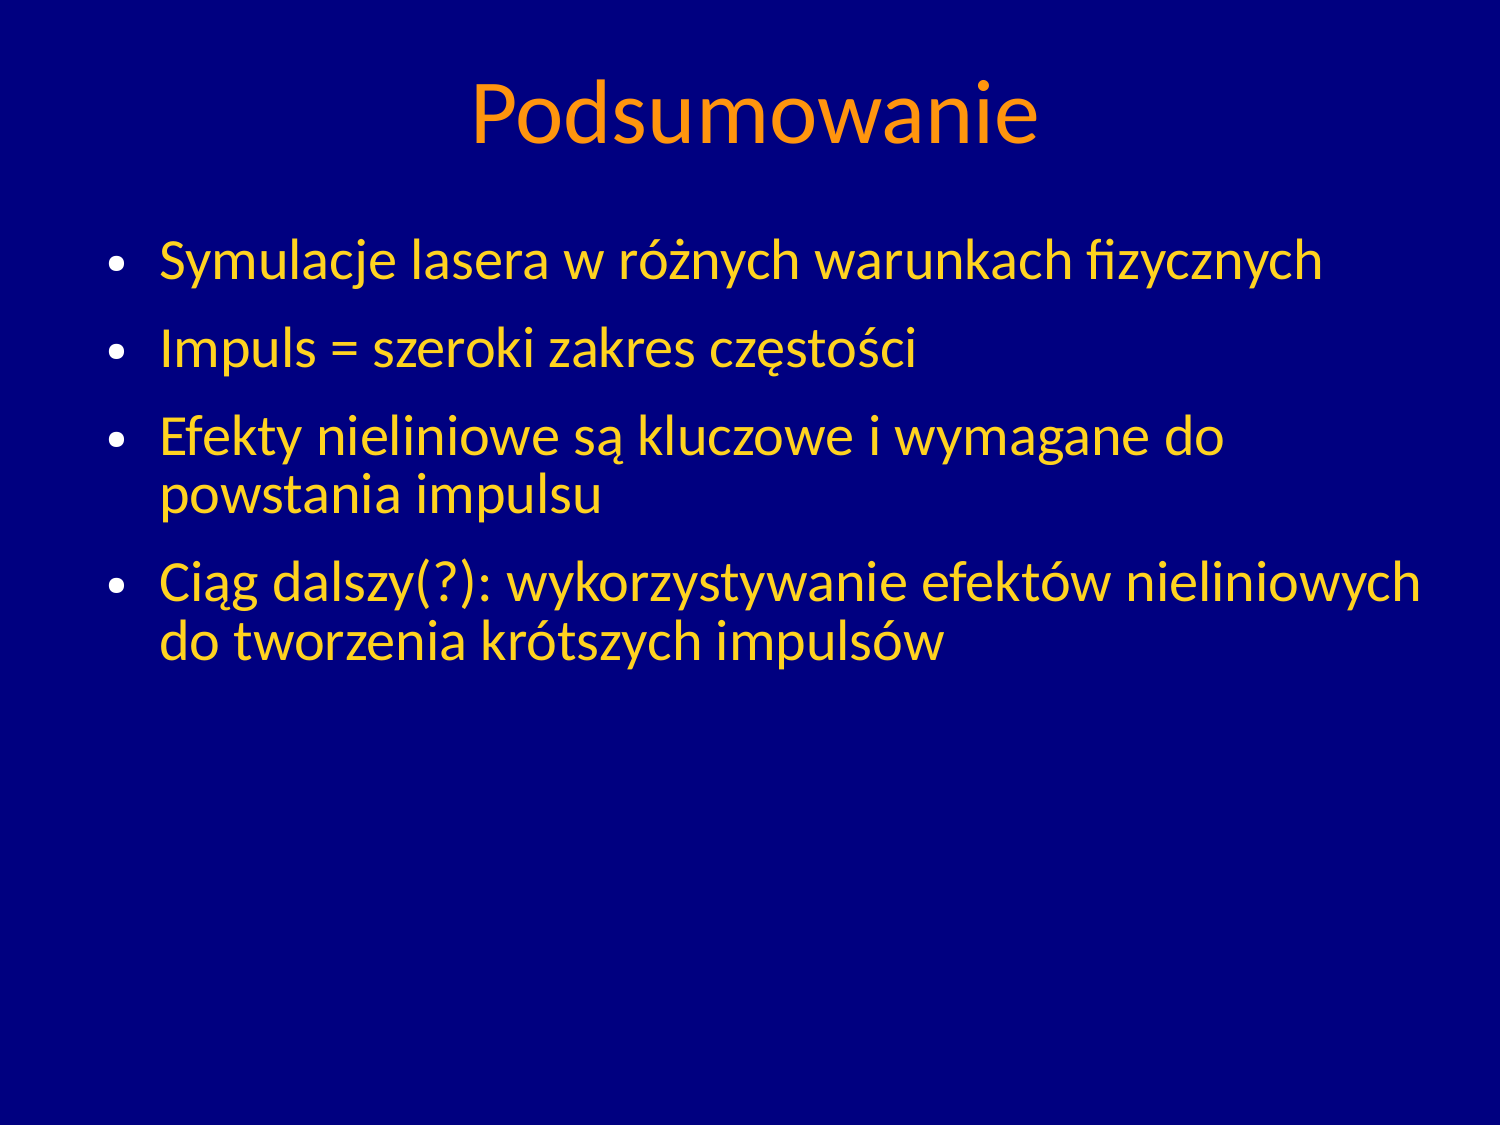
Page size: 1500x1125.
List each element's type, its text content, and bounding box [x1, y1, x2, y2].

title Podsumowanie [118, 0, 1394, 236]
list Symulacje lasera w różnych warunkach fizycznych Impuls = szeroki zakres częstości Efekty nieliniowe są kluczowe i wymagane do powstania impulsu Ciąg dalszy(?): wykorzystywanie efektów nieliniowych do tworzenia krótszych impulsów [88, 236, 1439, 979]
